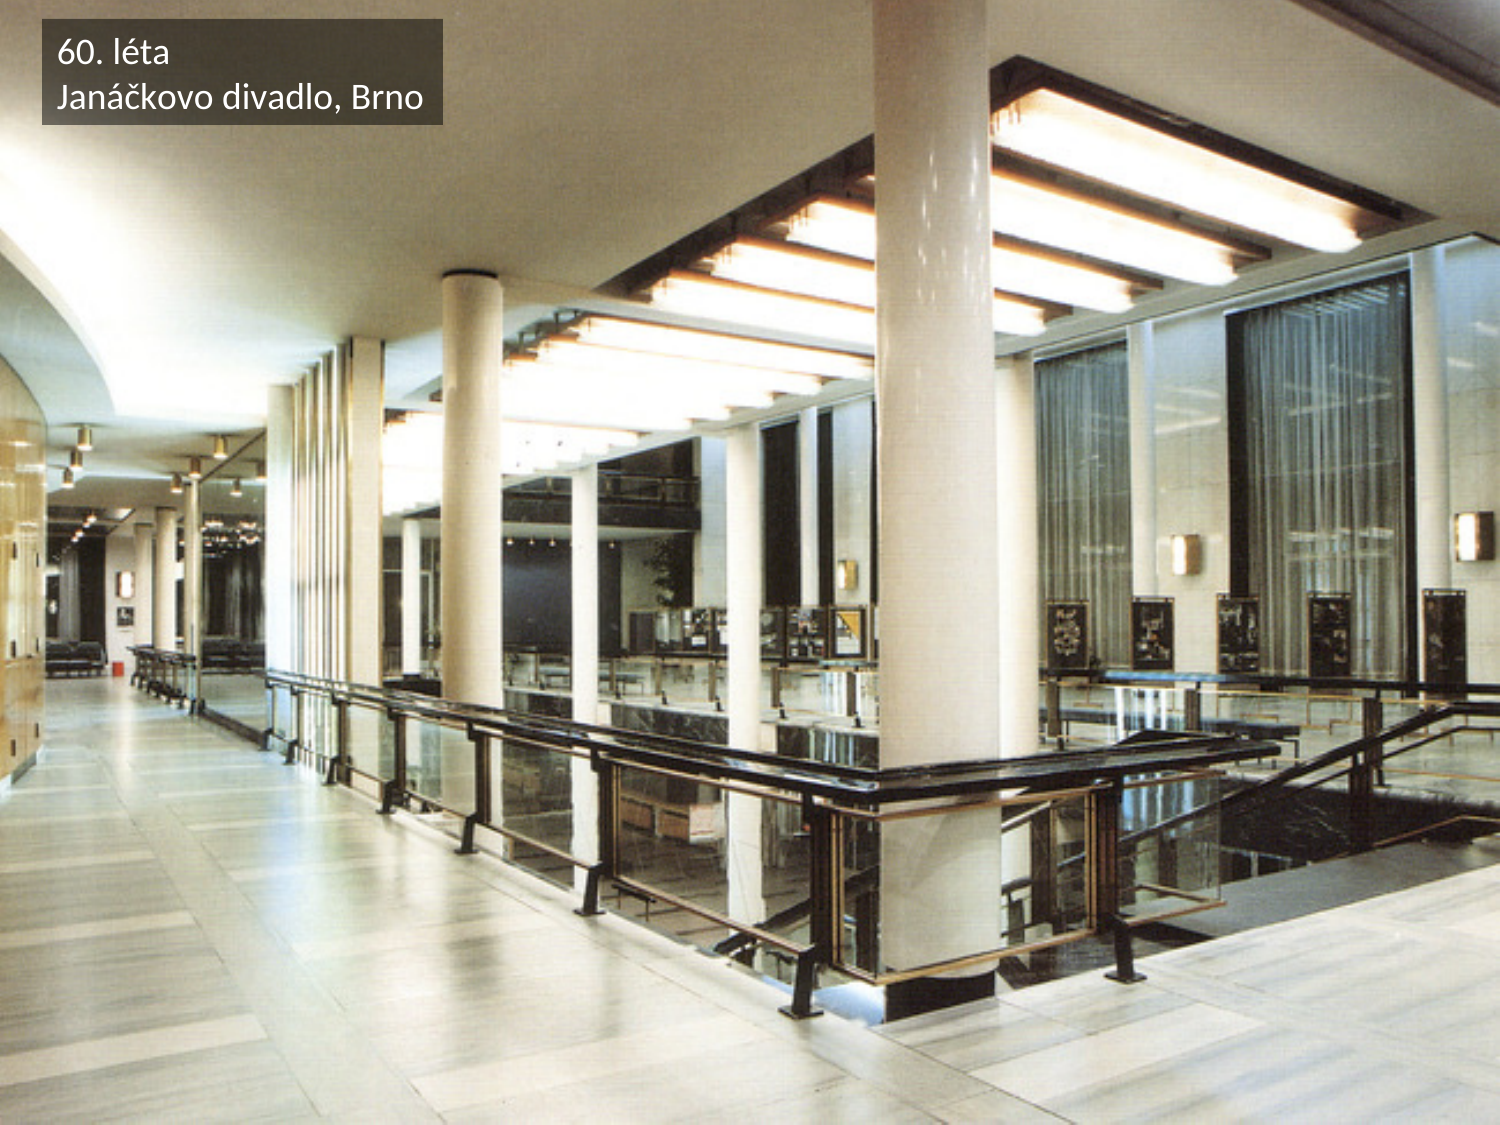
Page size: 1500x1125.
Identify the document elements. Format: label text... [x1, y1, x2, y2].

picture [0, 0, 1500, 1125]
text_box 60. léta Janáčkovo divadlo, Brno [42, 18, 467, 125]
